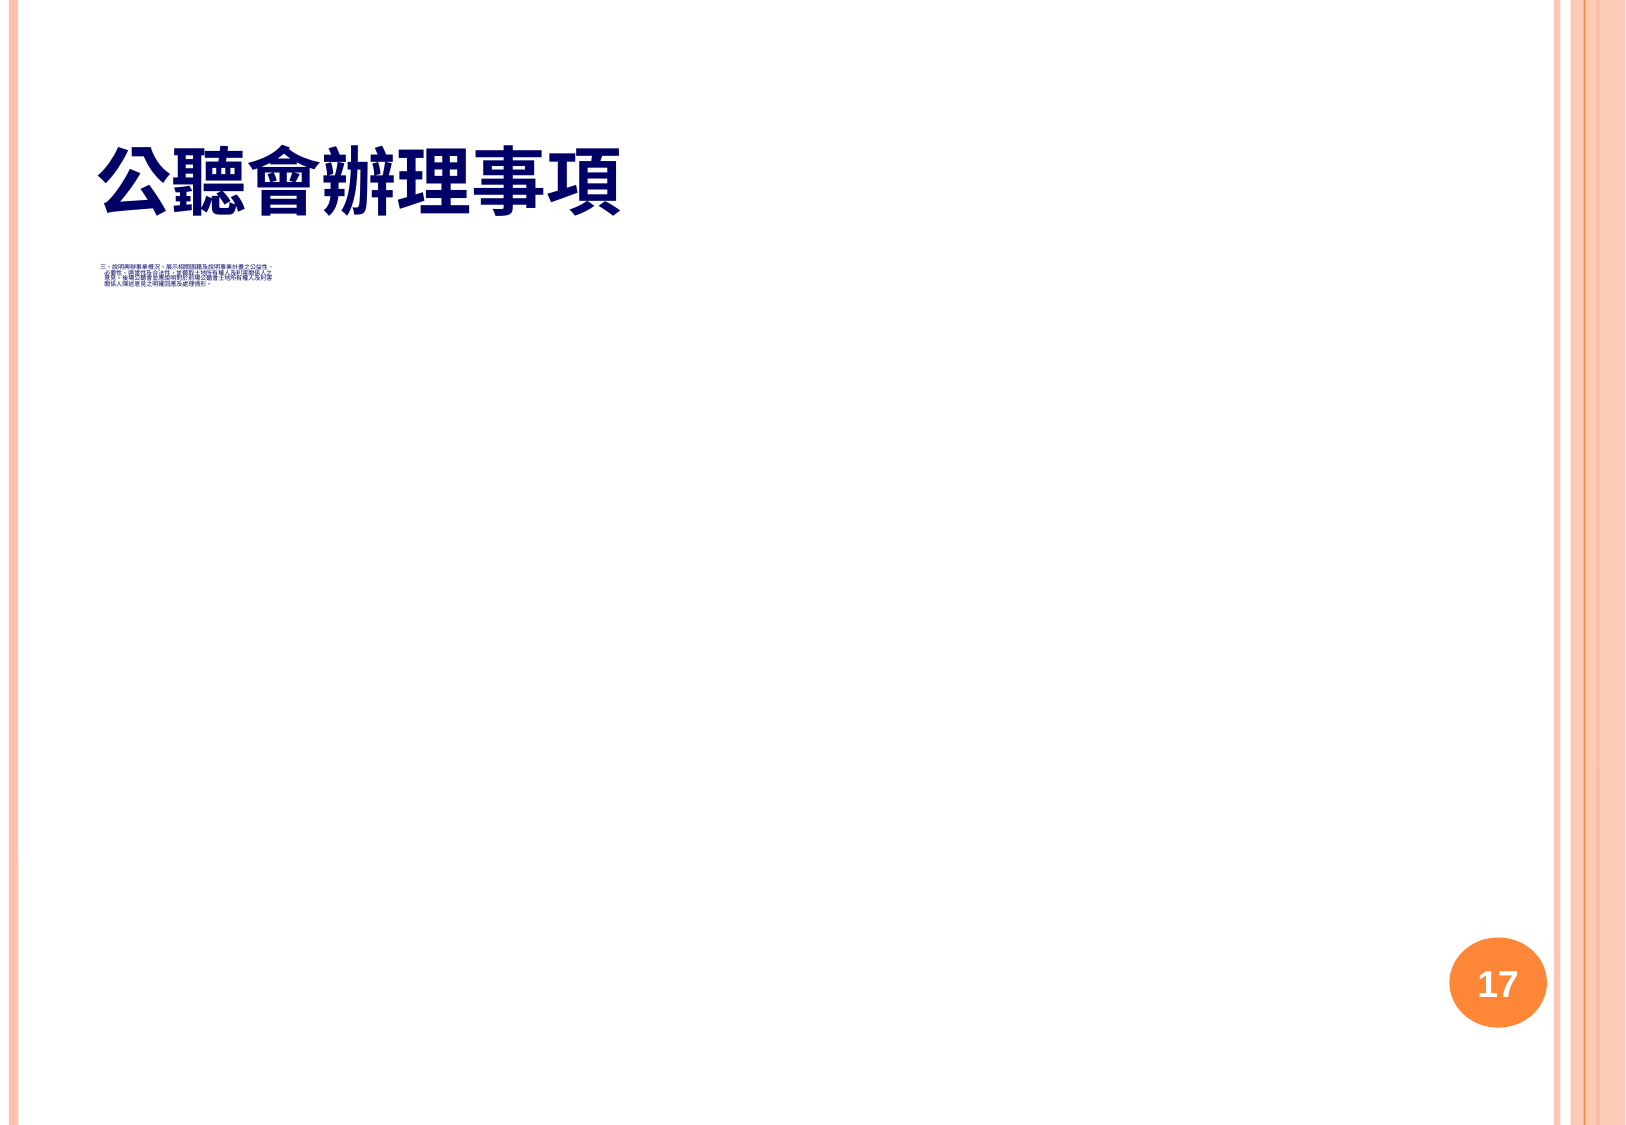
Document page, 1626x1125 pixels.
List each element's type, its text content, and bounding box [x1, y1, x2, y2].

title 公聽會辦理事項 [81, 45, 1409, 233]
list 三、說明興辦事業概況、展示相關圖籍及說明事業計畫之公益性、必要性、適當性及合法性，並聽取土地所有權人及利害關係人之意見。後場公聽會並應說明對於前場公聽會土地所有權人及利害關係人陳述意見之明確回應及處理情形。 [81, 262, 1409, 1062]
